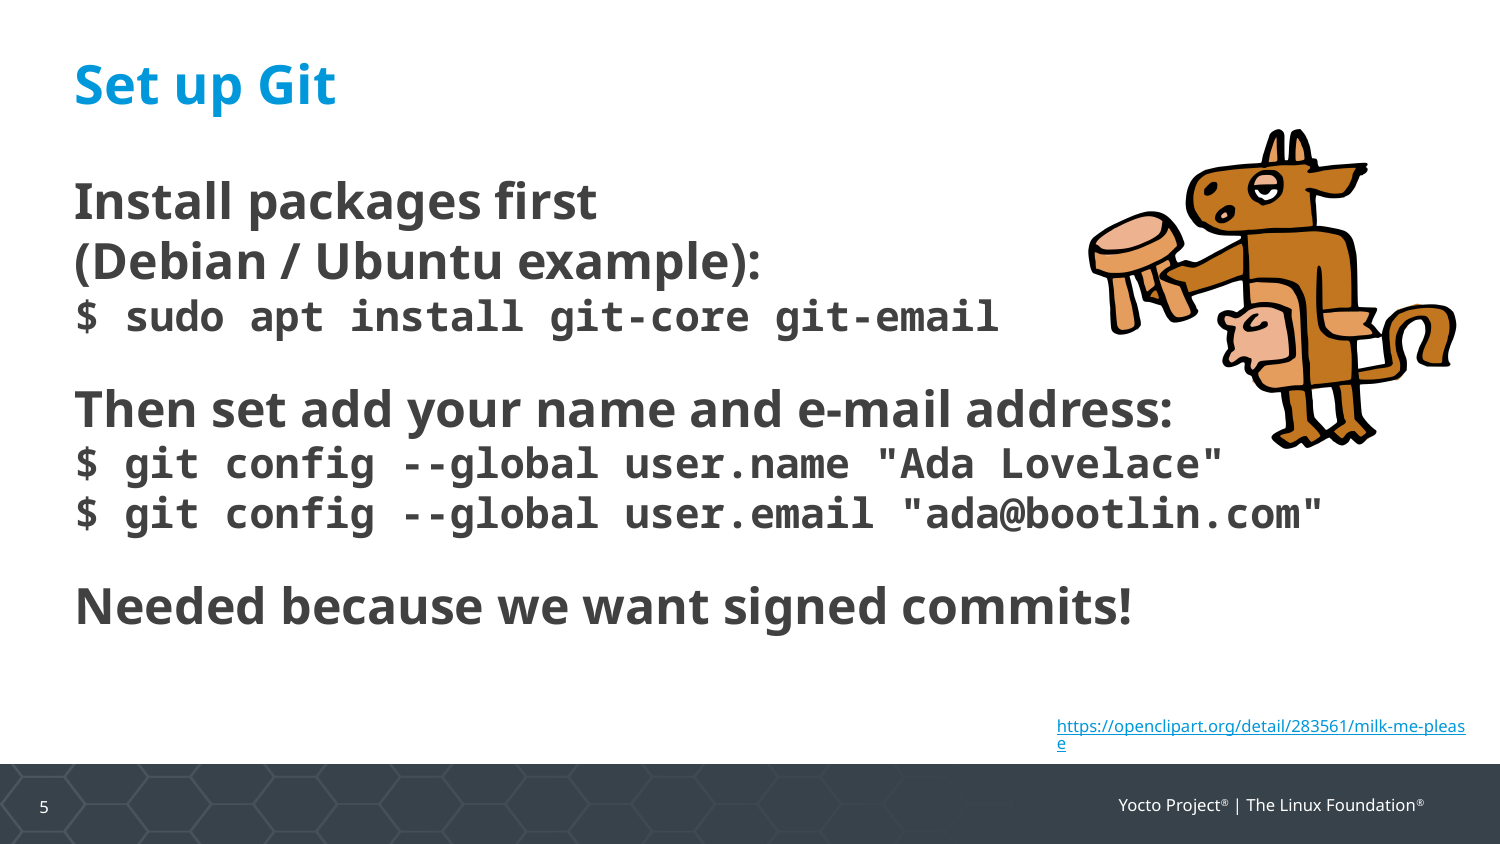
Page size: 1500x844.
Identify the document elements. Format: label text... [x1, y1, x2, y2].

list Install packages first (Debian / Ubuntu example): $ sudo apt install git-core git-email Then set add your name and e-mail address: $ git config --global user.name "Ada Lovelace" $ git config --global user.email "ada@bootlin.com" Needed because we want signed commits! [74, 169, 1425, 728]
picture [0, 0, 1500, 844]
title Set up Git [74, 50, 1010, 160]
text_box https://openclipart.org/detail/283561/milk-me-please [1041, 701, 1485, 755]
